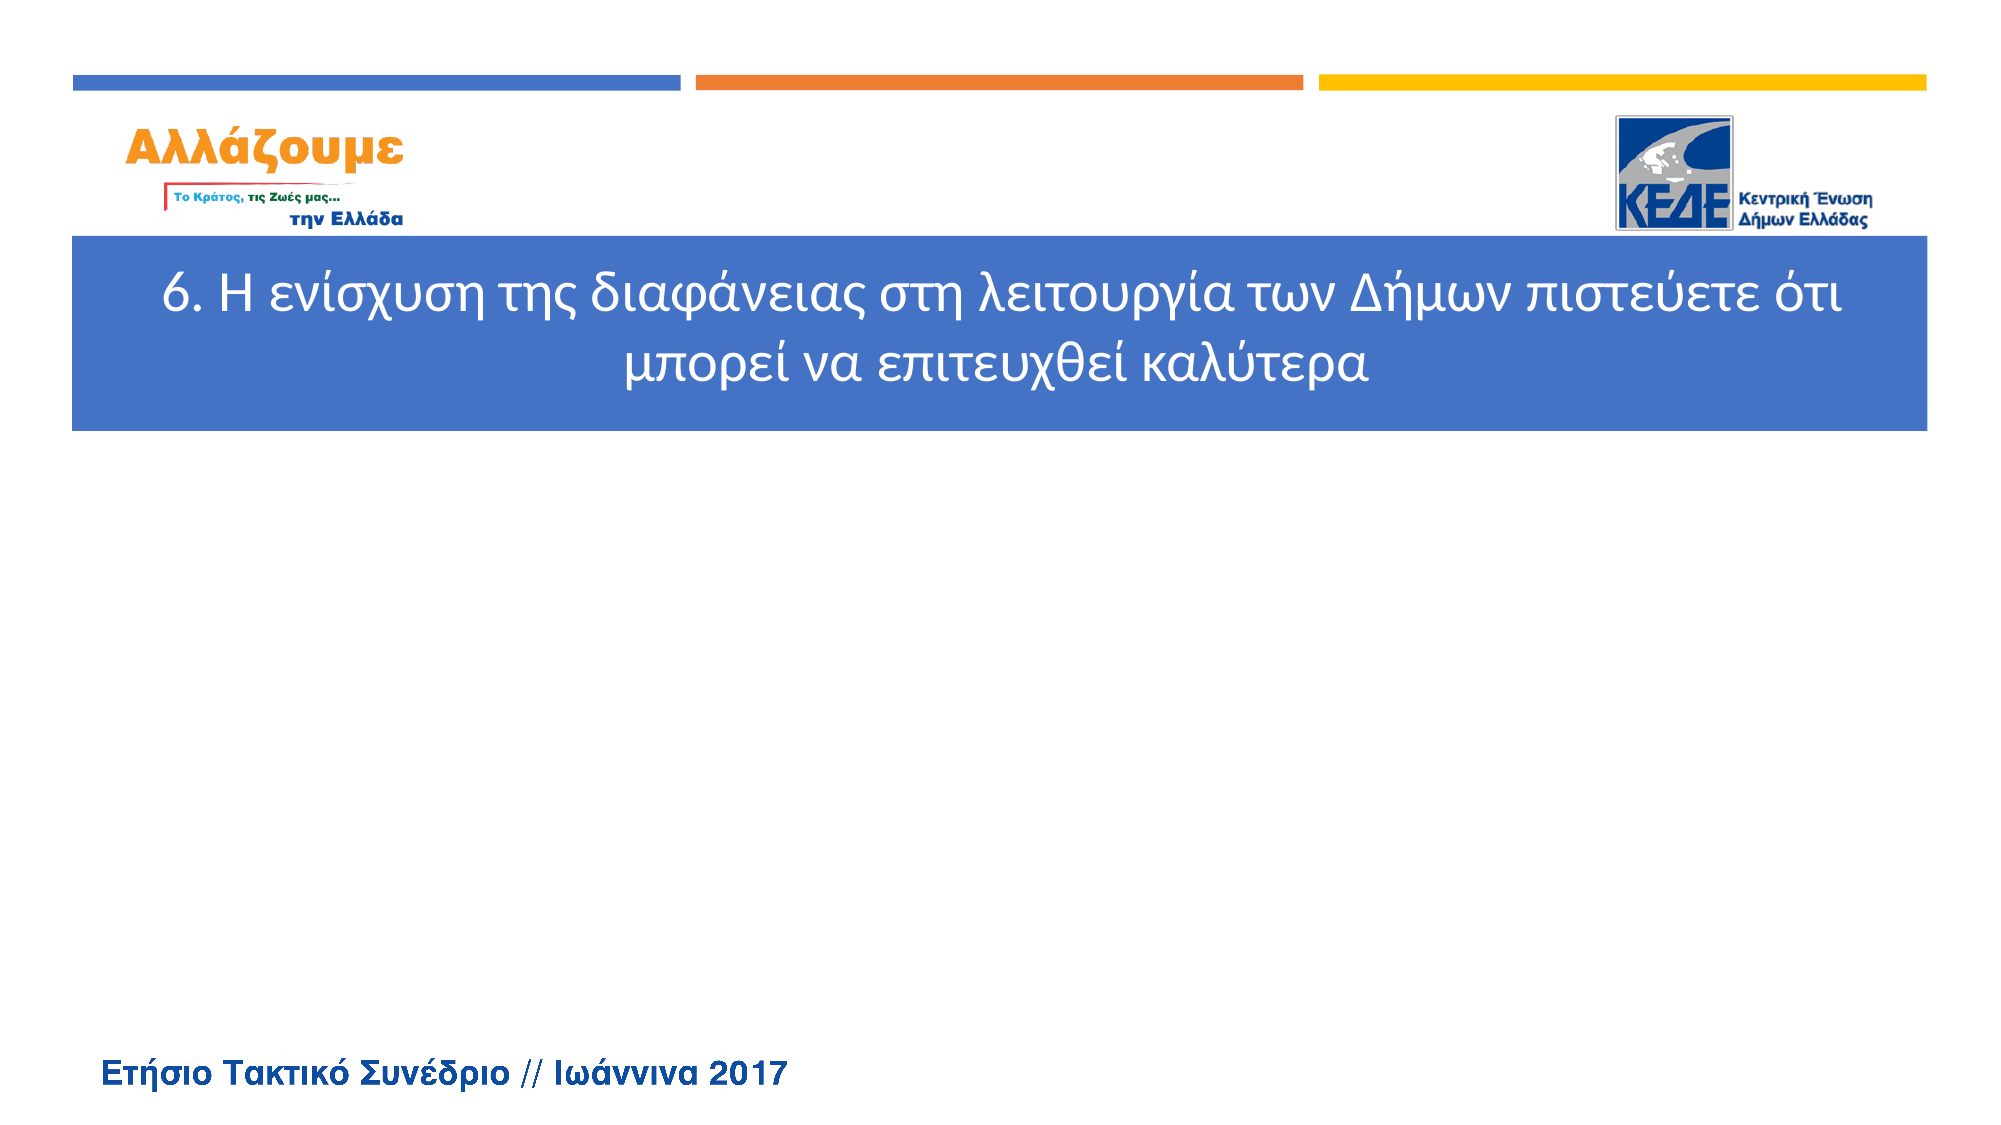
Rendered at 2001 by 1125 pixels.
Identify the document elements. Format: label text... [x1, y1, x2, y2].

title 6. Η ενίσχυση της διαφάνειας στη λειτουργία των Δήμων πιστεύετε ότι μπορεί να επιτευχθεί καλύτερα [77, 246, 1930, 425]
picture [95, 114, 435, 235]
picture [1611, 108, 1879, 235]
picture [50, 1003, 841, 1122]
